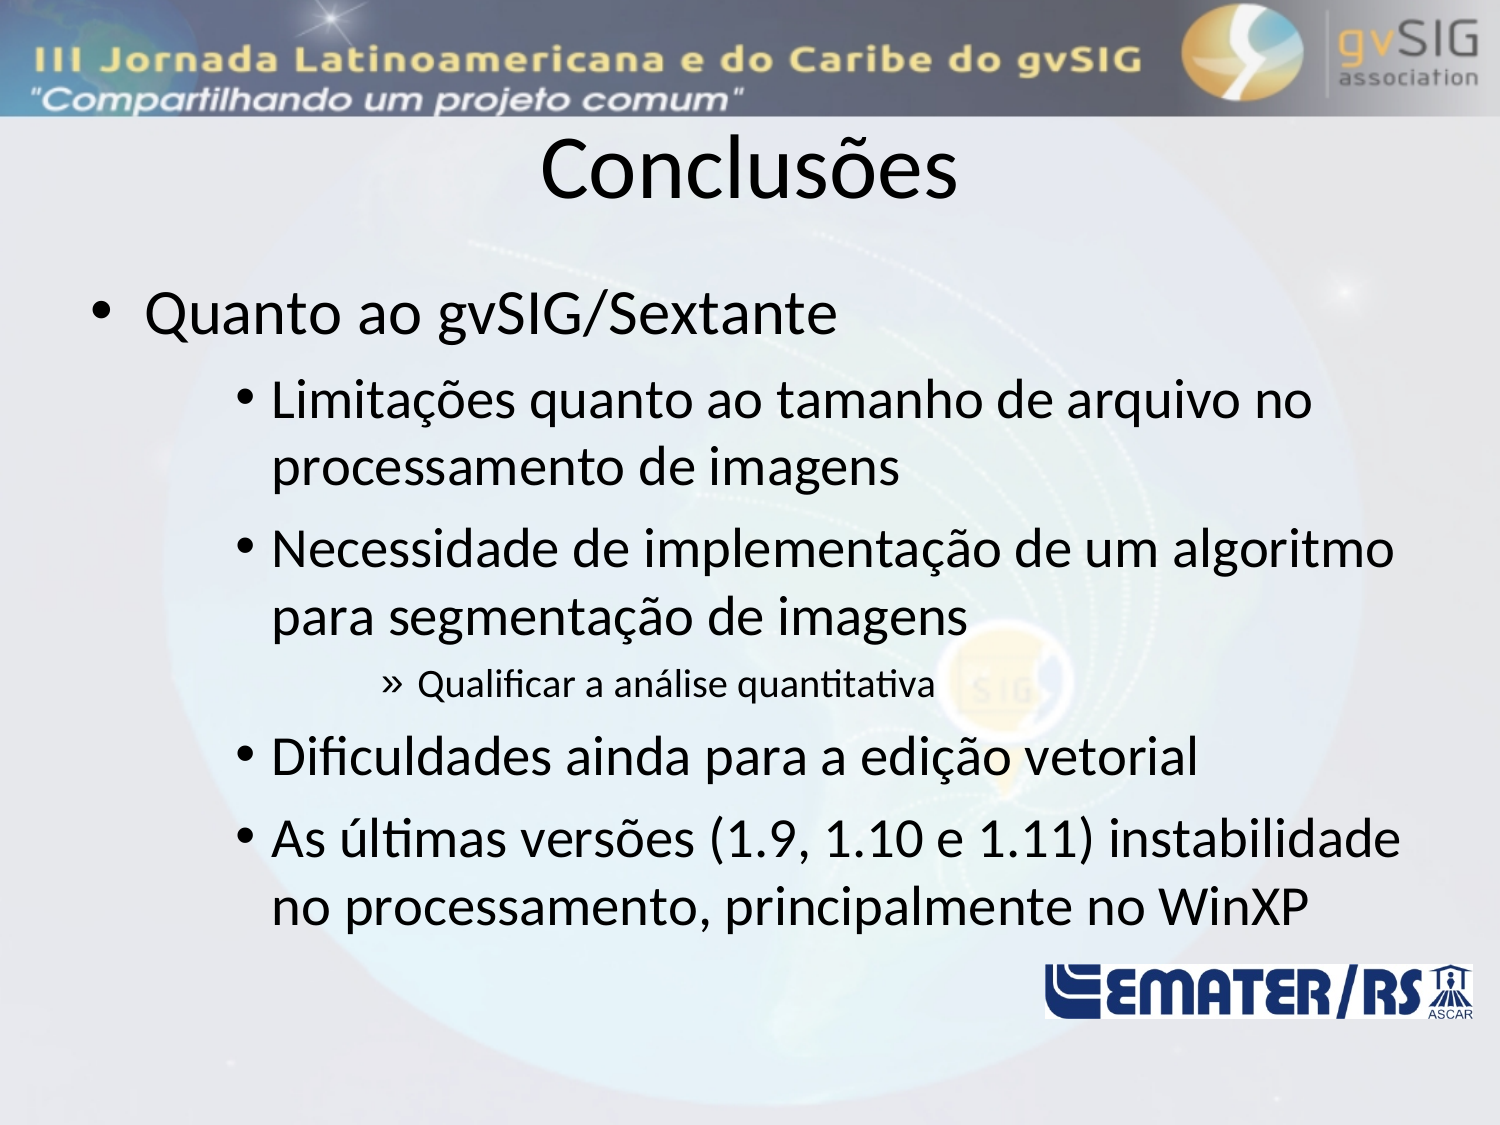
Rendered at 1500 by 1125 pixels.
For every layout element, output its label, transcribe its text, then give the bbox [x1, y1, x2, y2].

picture [0, 0, 1500, 1125]
title Conclusões [75, 67, 1426, 256]
list Quanto ao gvSIG/Sextante Limitações quanto ao tamanho de arquivo no processamento de imagens Necessidade de implementação de um algoritmo para segmentação de imagens Qualificar a análise quantitativa Dificuldades ainda para a edição vetorial As últimas versões (1.9, 1.10 e 1.11) instabilidade no processamento, principalmente no WinXP [75, 262, 1426, 1005]
